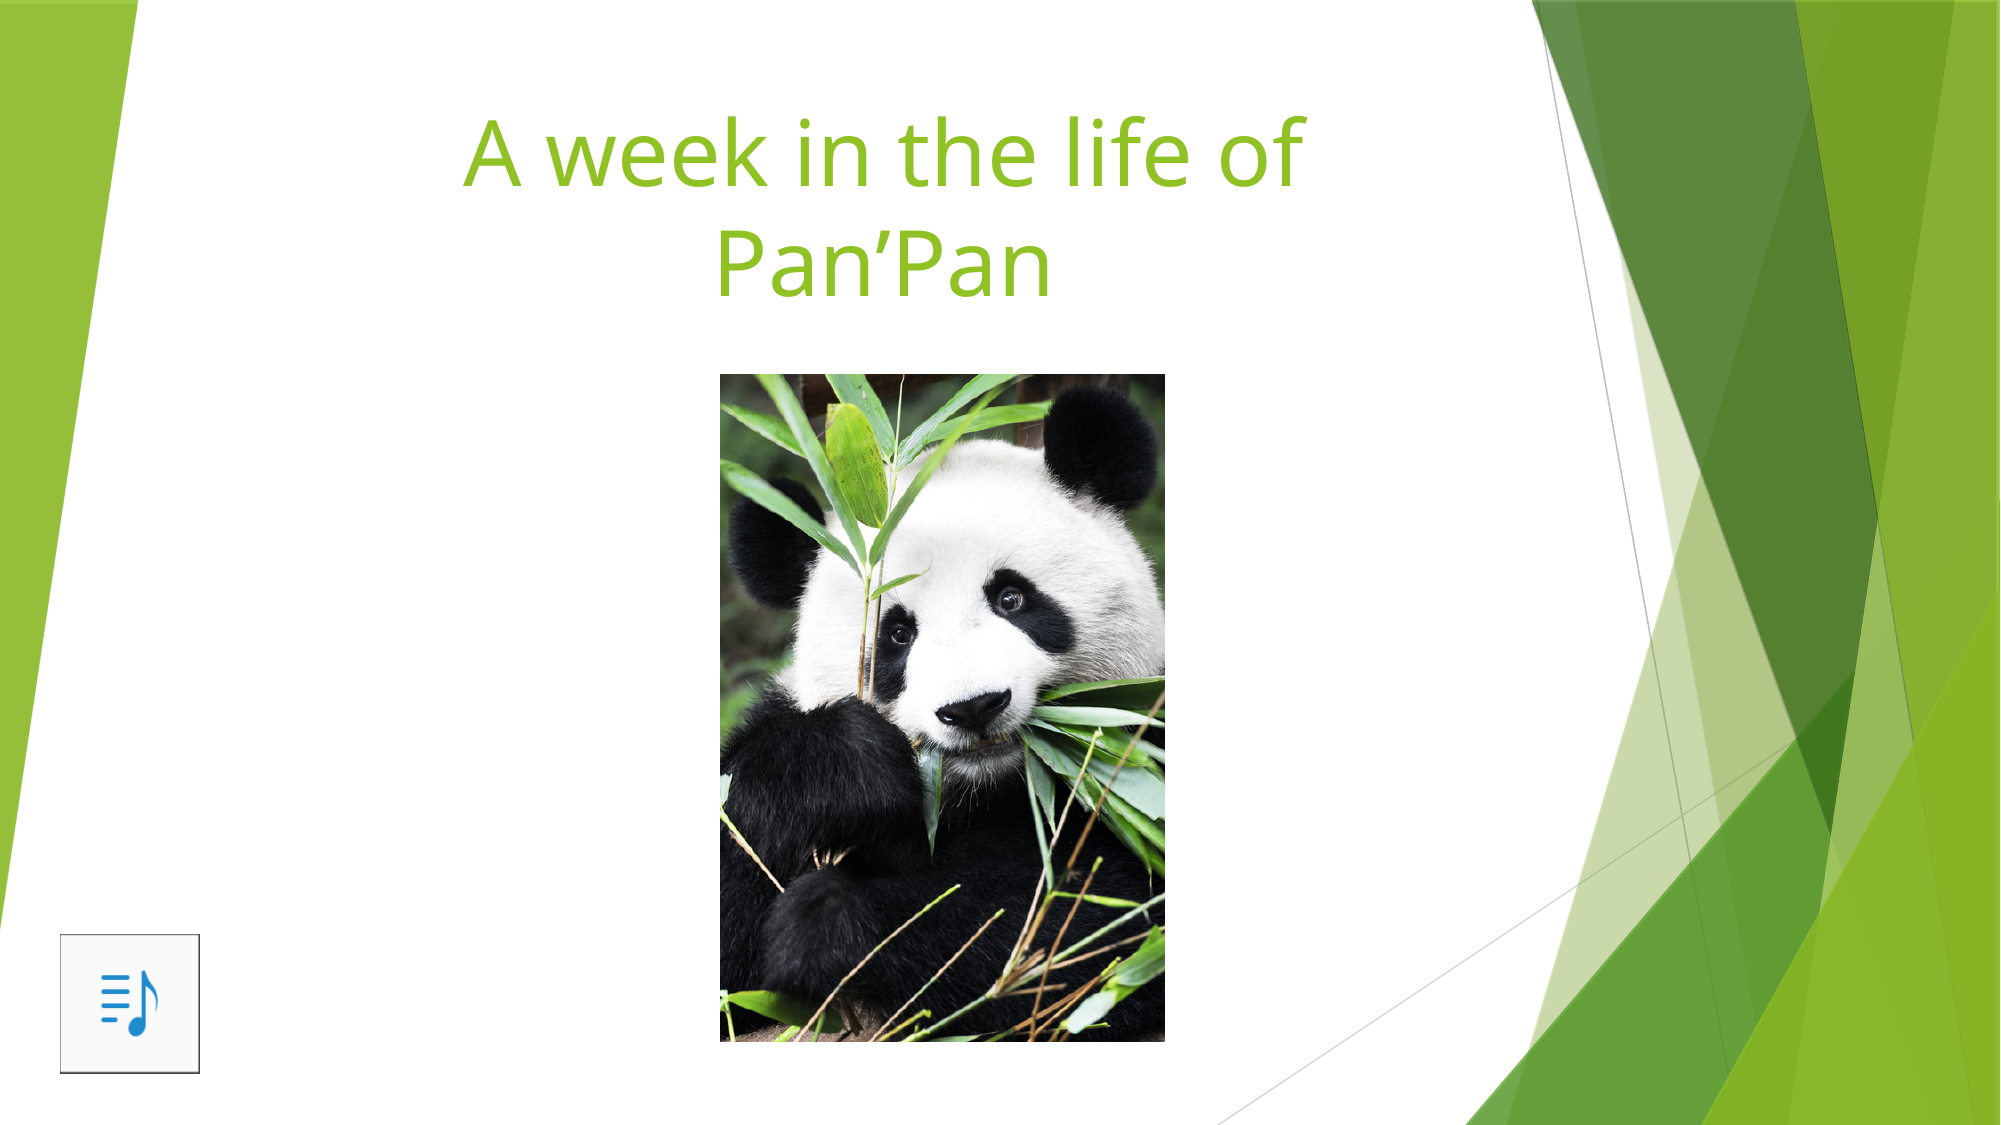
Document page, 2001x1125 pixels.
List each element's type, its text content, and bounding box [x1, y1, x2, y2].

picture [720, 374, 1165, 1042]
title A week in the life of Pan’Pan [270, 143, 1498, 323]
text_box [59, 933, 201, 1075]
